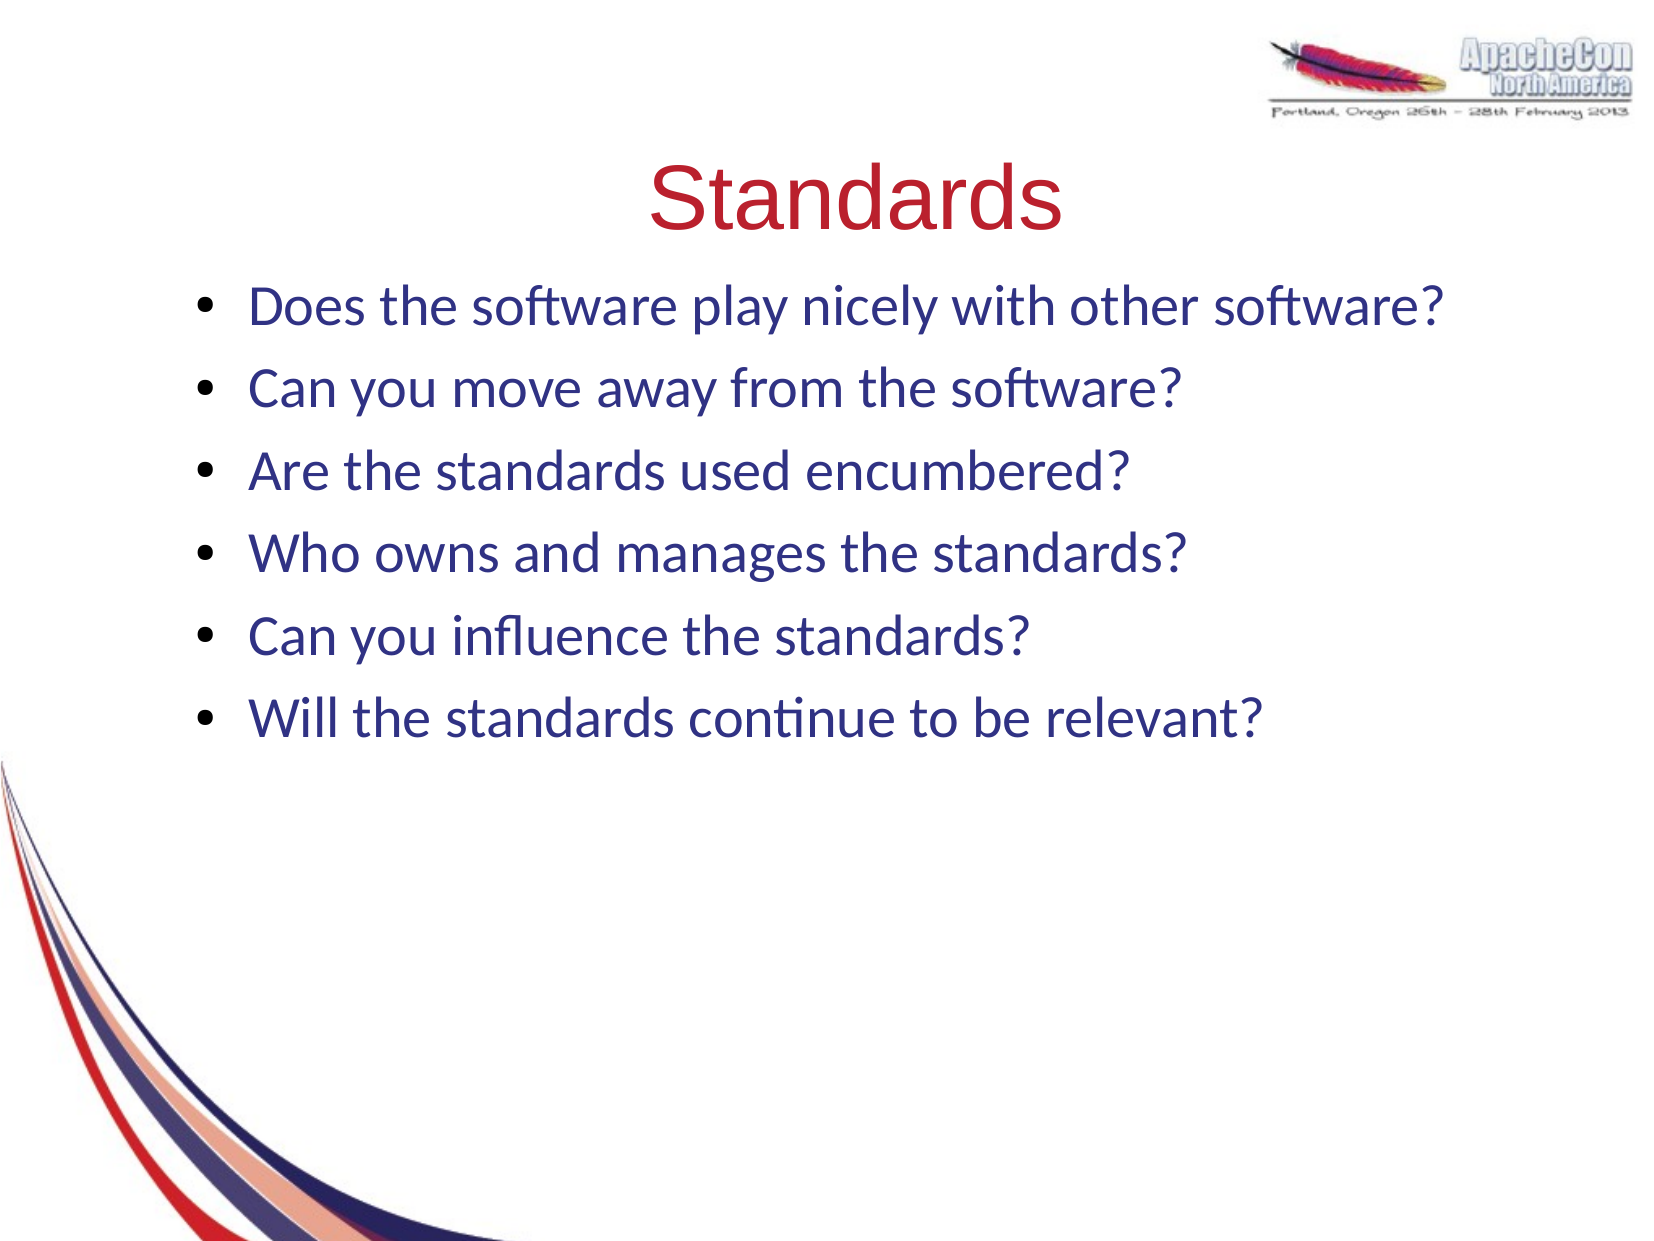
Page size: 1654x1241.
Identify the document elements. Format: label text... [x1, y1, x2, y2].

picture [0, 0, 1654, 1241]
title Standards [177, 141, 1536, 254]
list Does the software play nicely with other software? Can you move away from the software? Are the standards used encumbered? Who owns and manages the standards? Can you influence the standards? Will the standards continue to be relevant? [177, 283, 1536, 1003]
